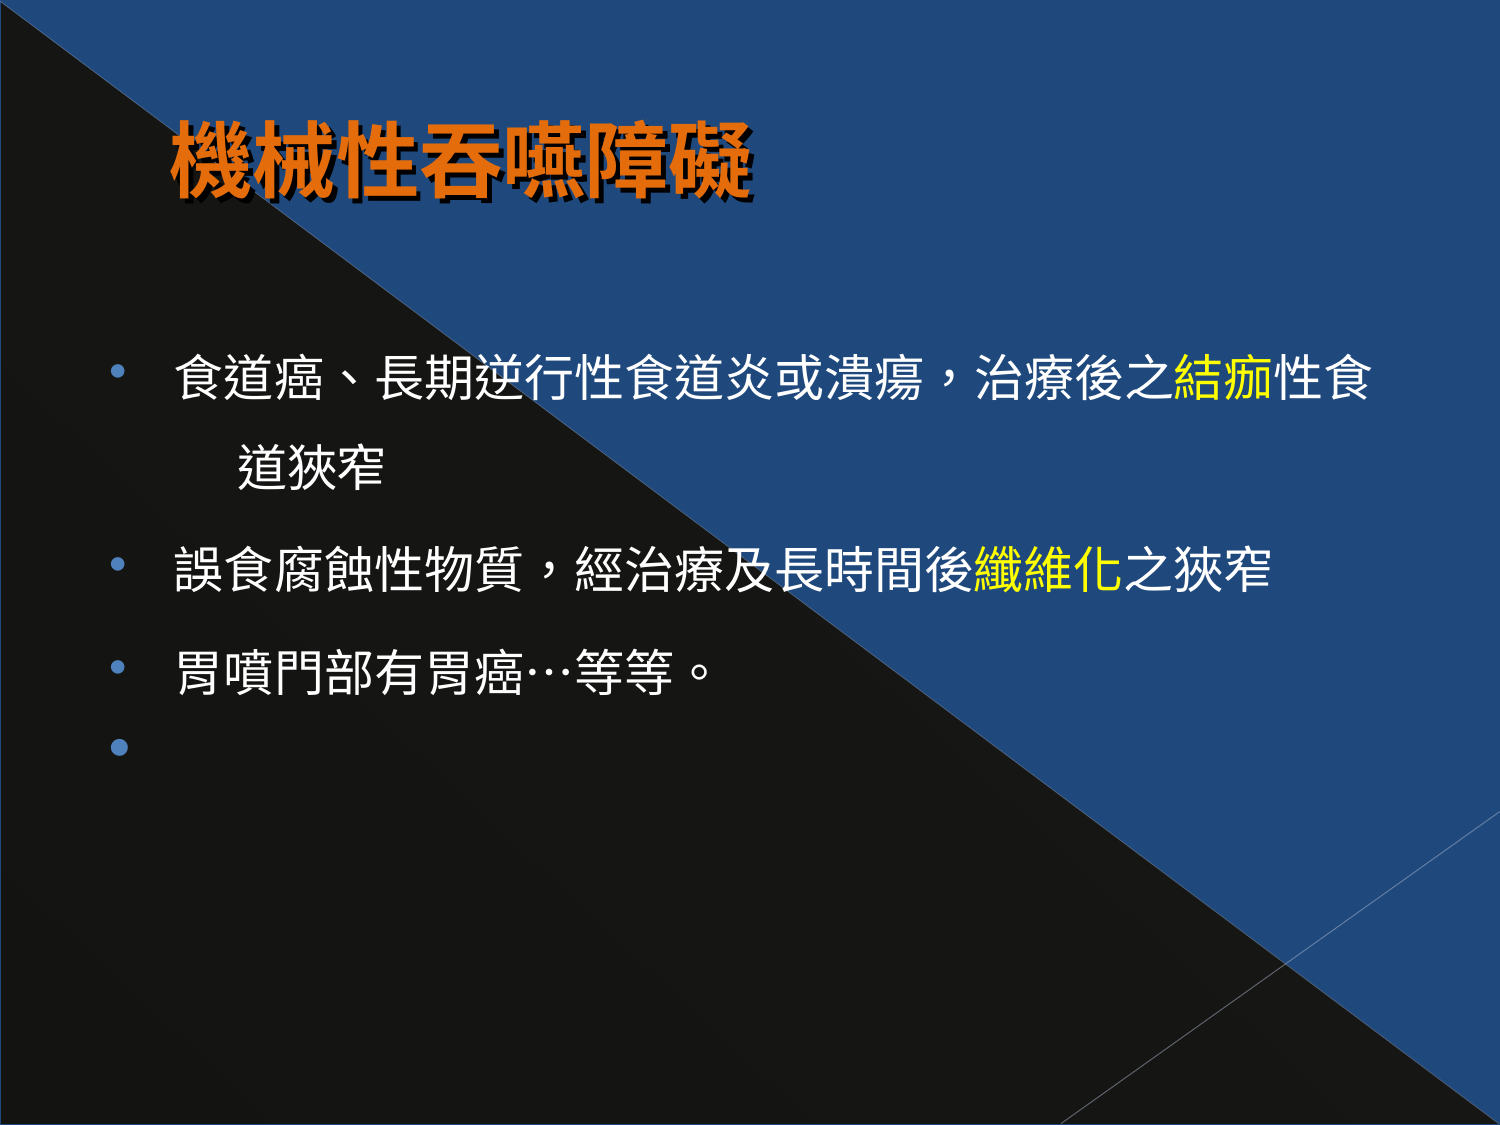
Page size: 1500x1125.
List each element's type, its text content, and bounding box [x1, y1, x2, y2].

title 機械性吞嚥障礙 [75, 43, 1426, 274]
list 食道癌、長期逆行性食道炎或潰瘍，治療後之結痂性食道狹窄 誤食腐蝕性物質，經治療及長時間後纖維化之狹窄 胃噴門部有胃癌…等等。 [75, 308, 1426, 821]
